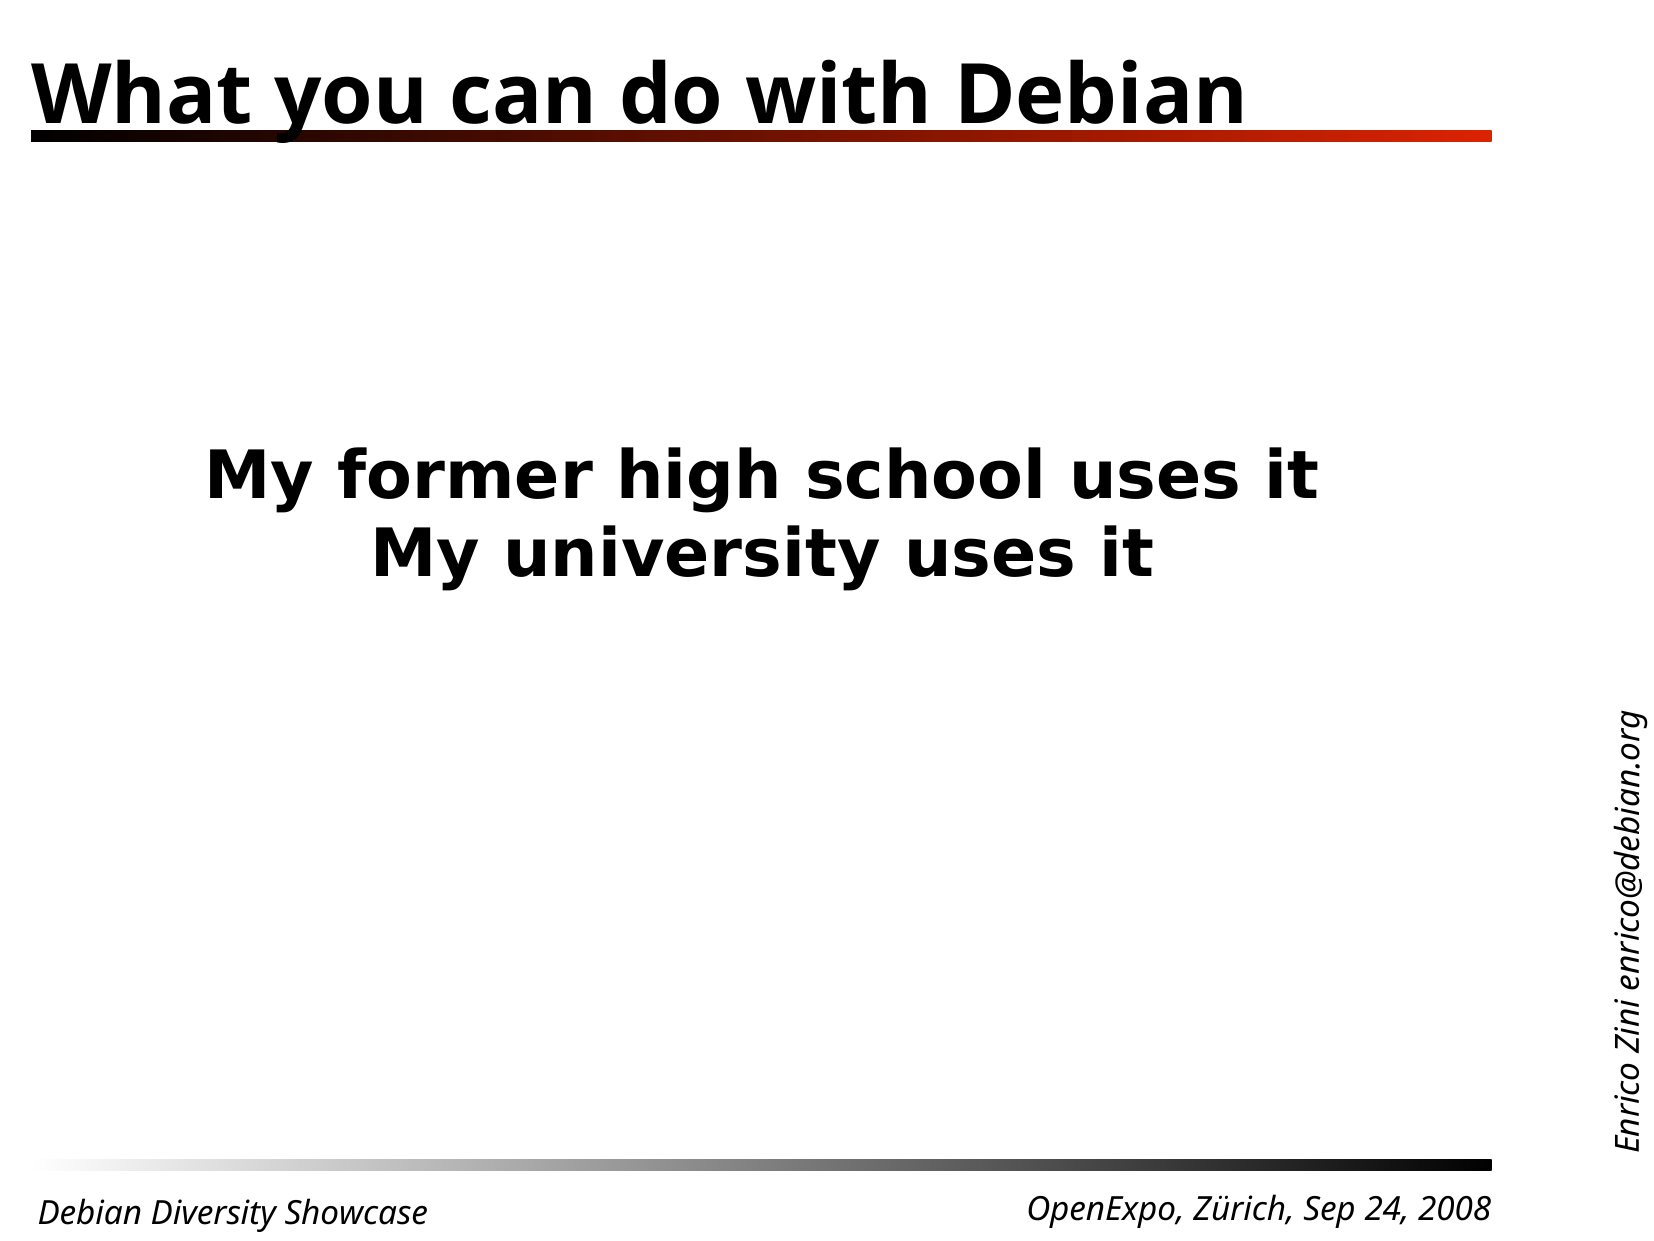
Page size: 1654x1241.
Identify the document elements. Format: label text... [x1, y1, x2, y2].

text_box My former high school uses it My university uses it [30, 436, 1495, 593]
text_box What you can do with Debian [31, 34, 1438, 168]
